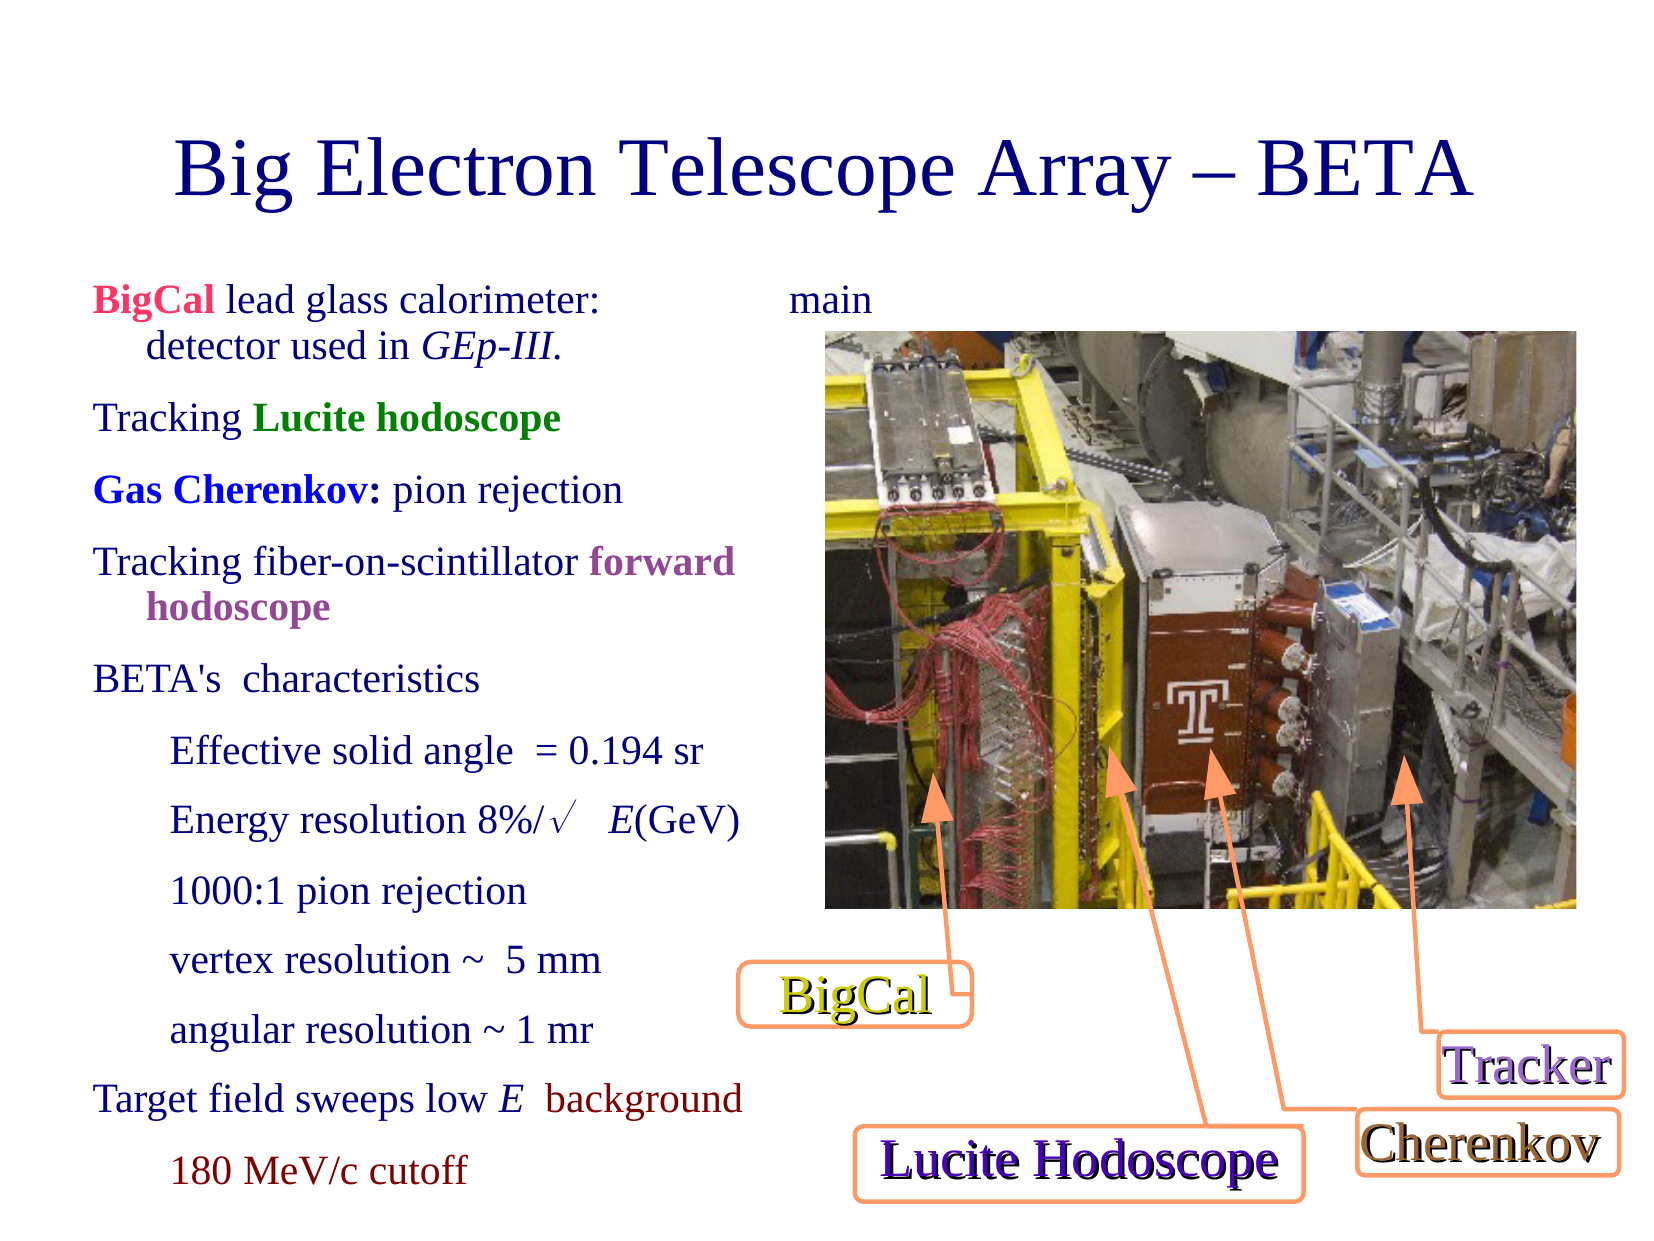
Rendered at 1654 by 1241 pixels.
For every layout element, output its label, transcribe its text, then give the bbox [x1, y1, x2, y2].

text_box Cherenkov [1357, 1109, 1620, 1176]
text_box BigCal [738, 961, 972, 1027]
list BigCal lead glass calorimeter: main detector used in GEp-III. Tracking Lucite hodoscope Gas Cherenkov: pion rejection Tracking fiber-on-scintillator forward hodoscope BETA's characteristics Effective solid angle = 0.194 sr Energy resolution 8%/E(GeV) 1000:1 pion rejection vertex resolution ~ 5 mm angular resolution ~ 1 mr Target field sweeps low E background 180 MeV/c cutoff [75, 276, 916, 1216]
title Big Electron Telescope Array – BETA [119, 109, 1531, 317]
picture [916, 331, 1577, 909]
text_box Lucite Hodoscope [854, 1126, 1304, 1202]
text_box Tracker [1438, 1031, 1624, 1098]
